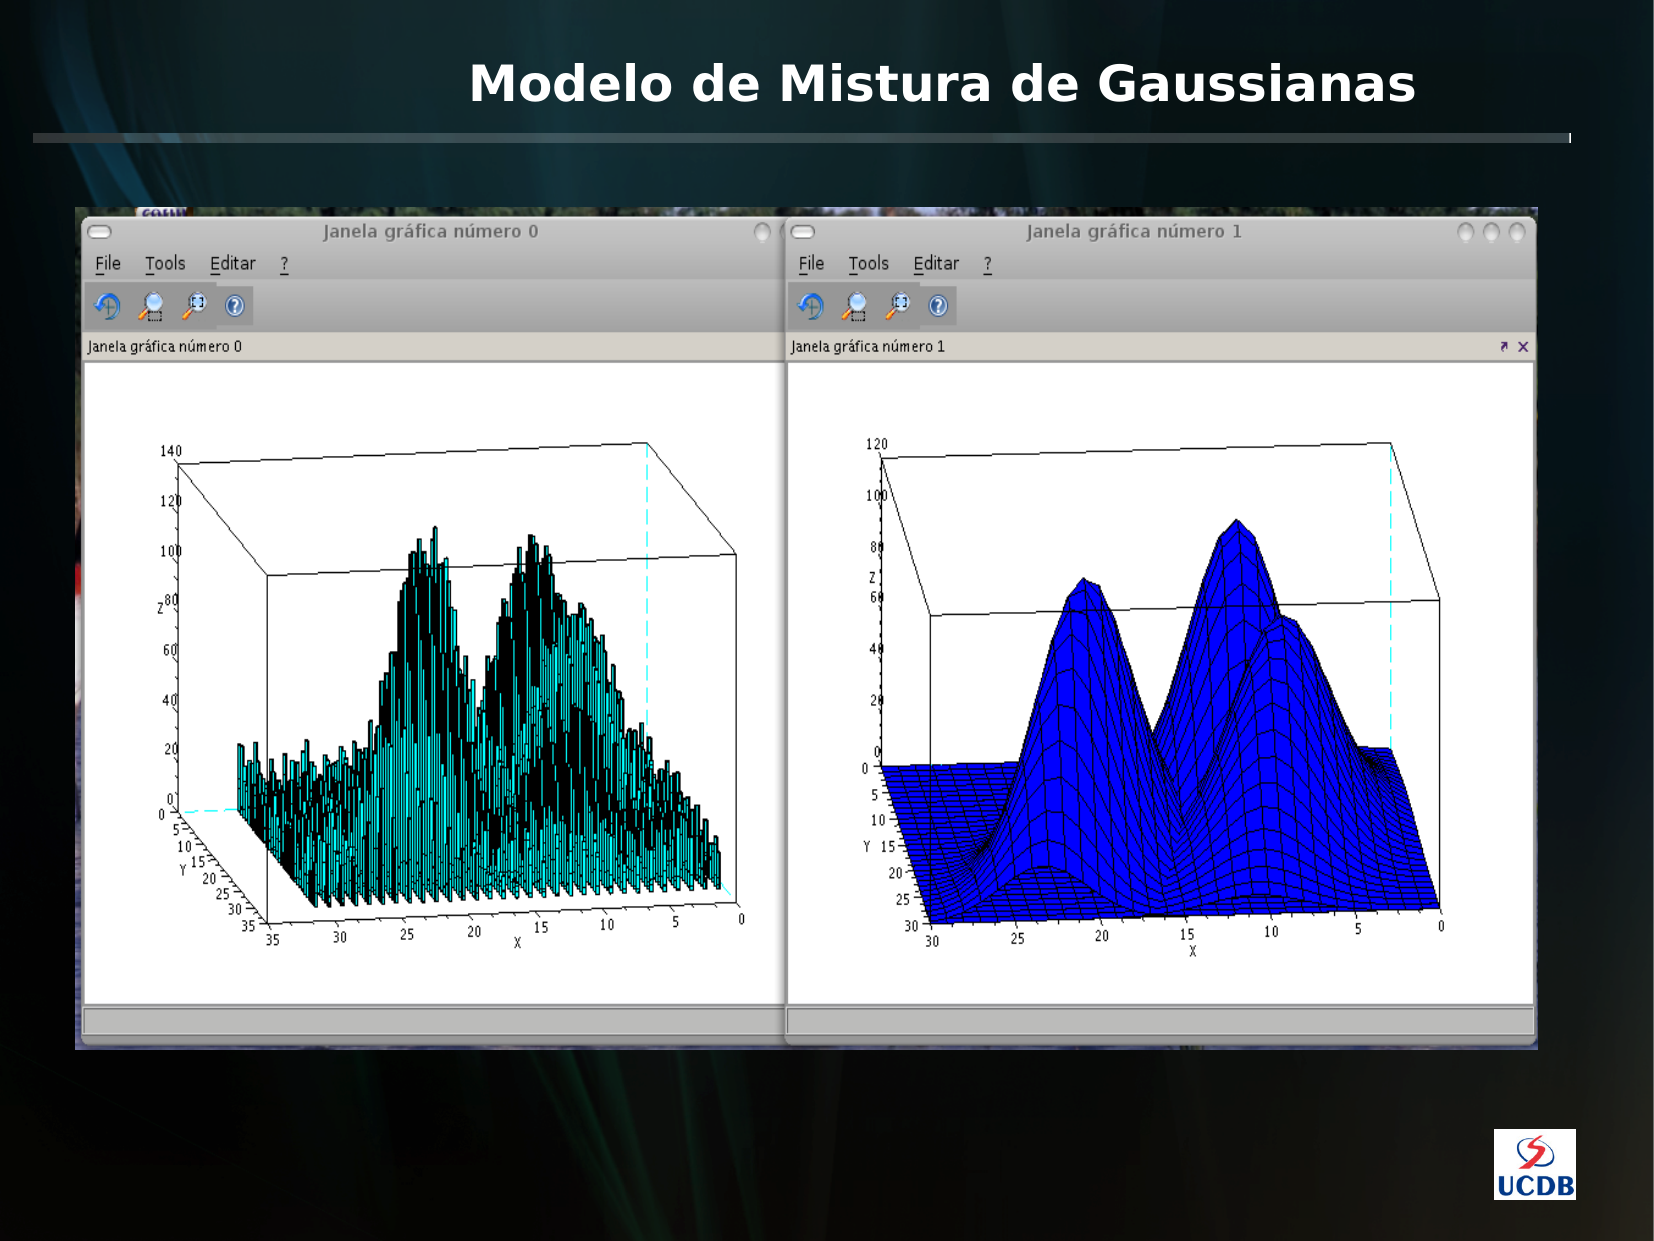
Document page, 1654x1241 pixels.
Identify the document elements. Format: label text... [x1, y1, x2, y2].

picture [0, 0, 1654, 1241]
text_box Modelo de Mistura de Gaussianas [453, 45, 717, 119]
